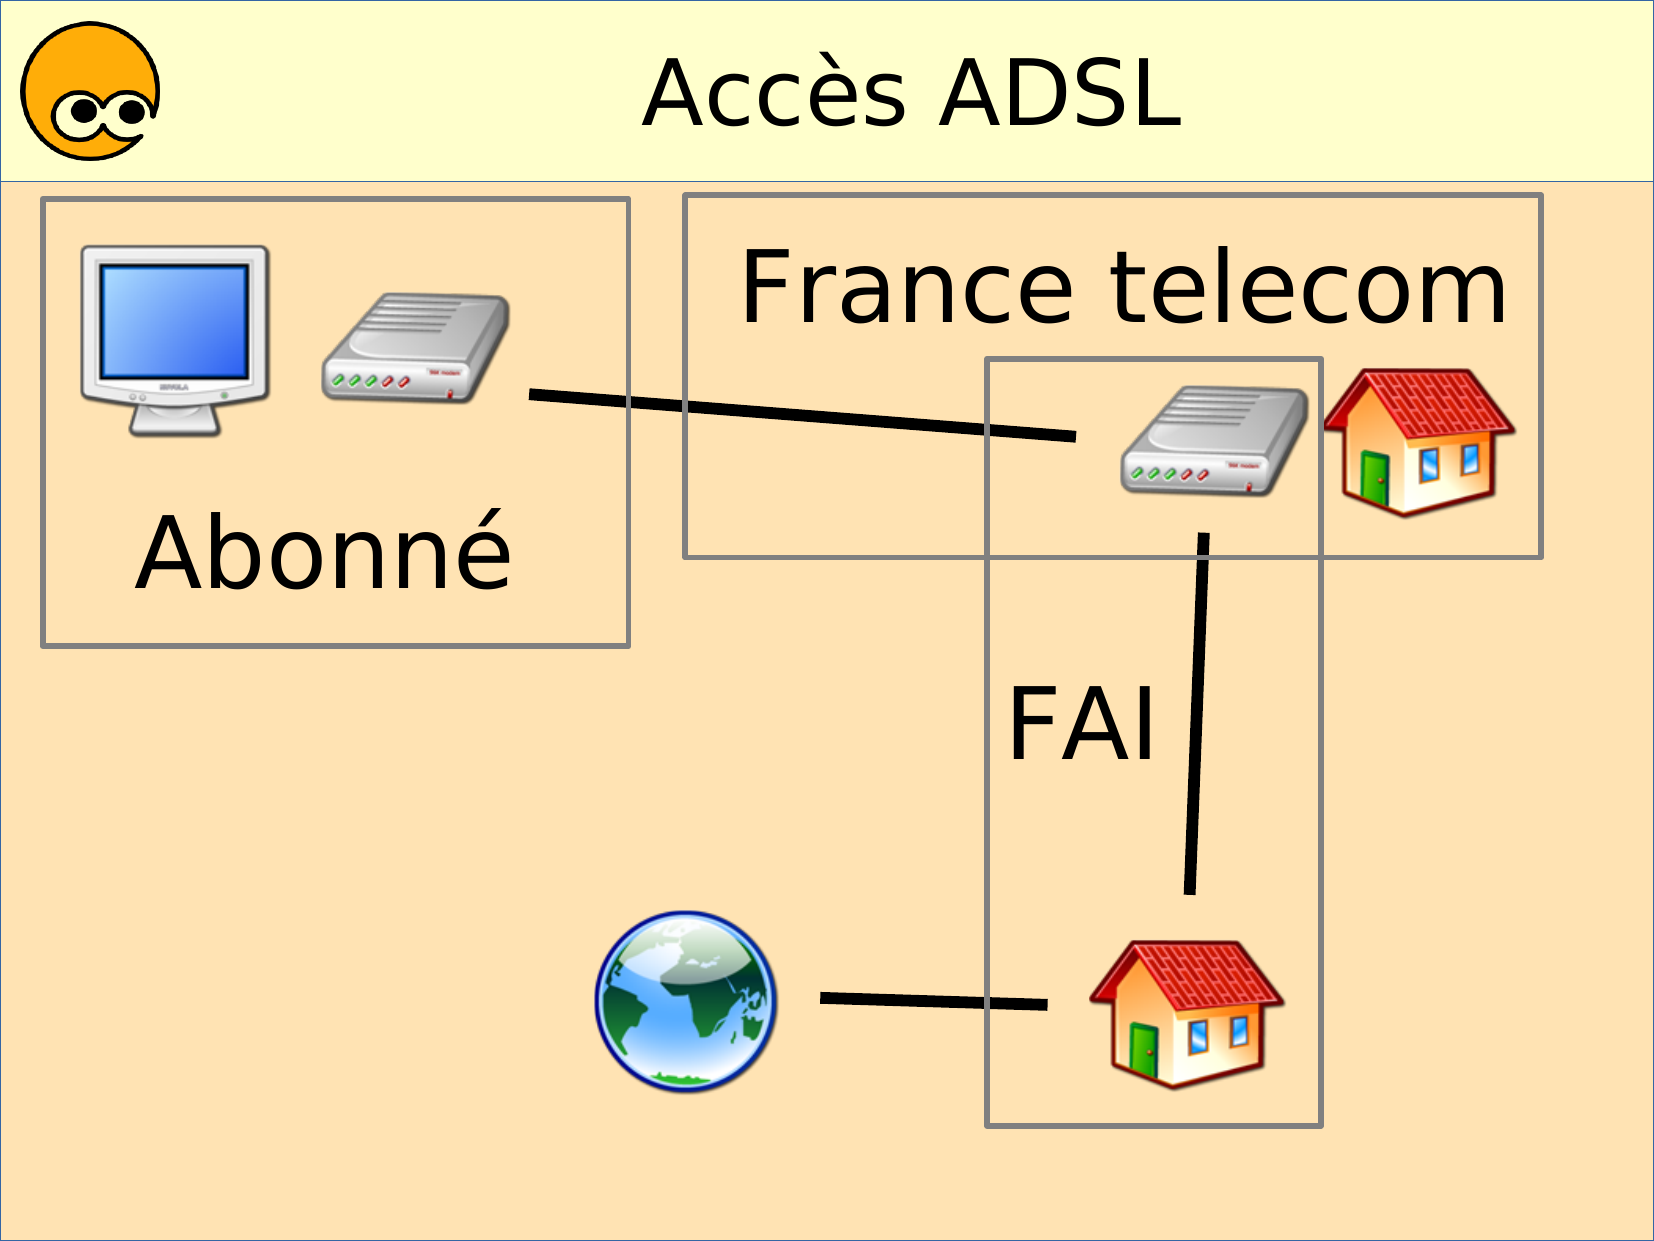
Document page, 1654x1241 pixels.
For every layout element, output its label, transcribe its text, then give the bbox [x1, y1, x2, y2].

title Accès ADSL [203, 33, 1620, 154]
picture [74, 240, 275, 441]
text_box FAI [983, 653, 1194, 797]
text_box Abonné [113, 482, 554, 626]
picture [585, 901, 786, 1102]
picture [1114, 362, 1315, 541]
picture [20, 21, 160, 161]
picture [315, 247, 516, 448]
text_box France telecom [717, 216, 1556, 360]
picture [1089, 912, 1290, 1113]
picture [1324, 360, 1521, 541]
